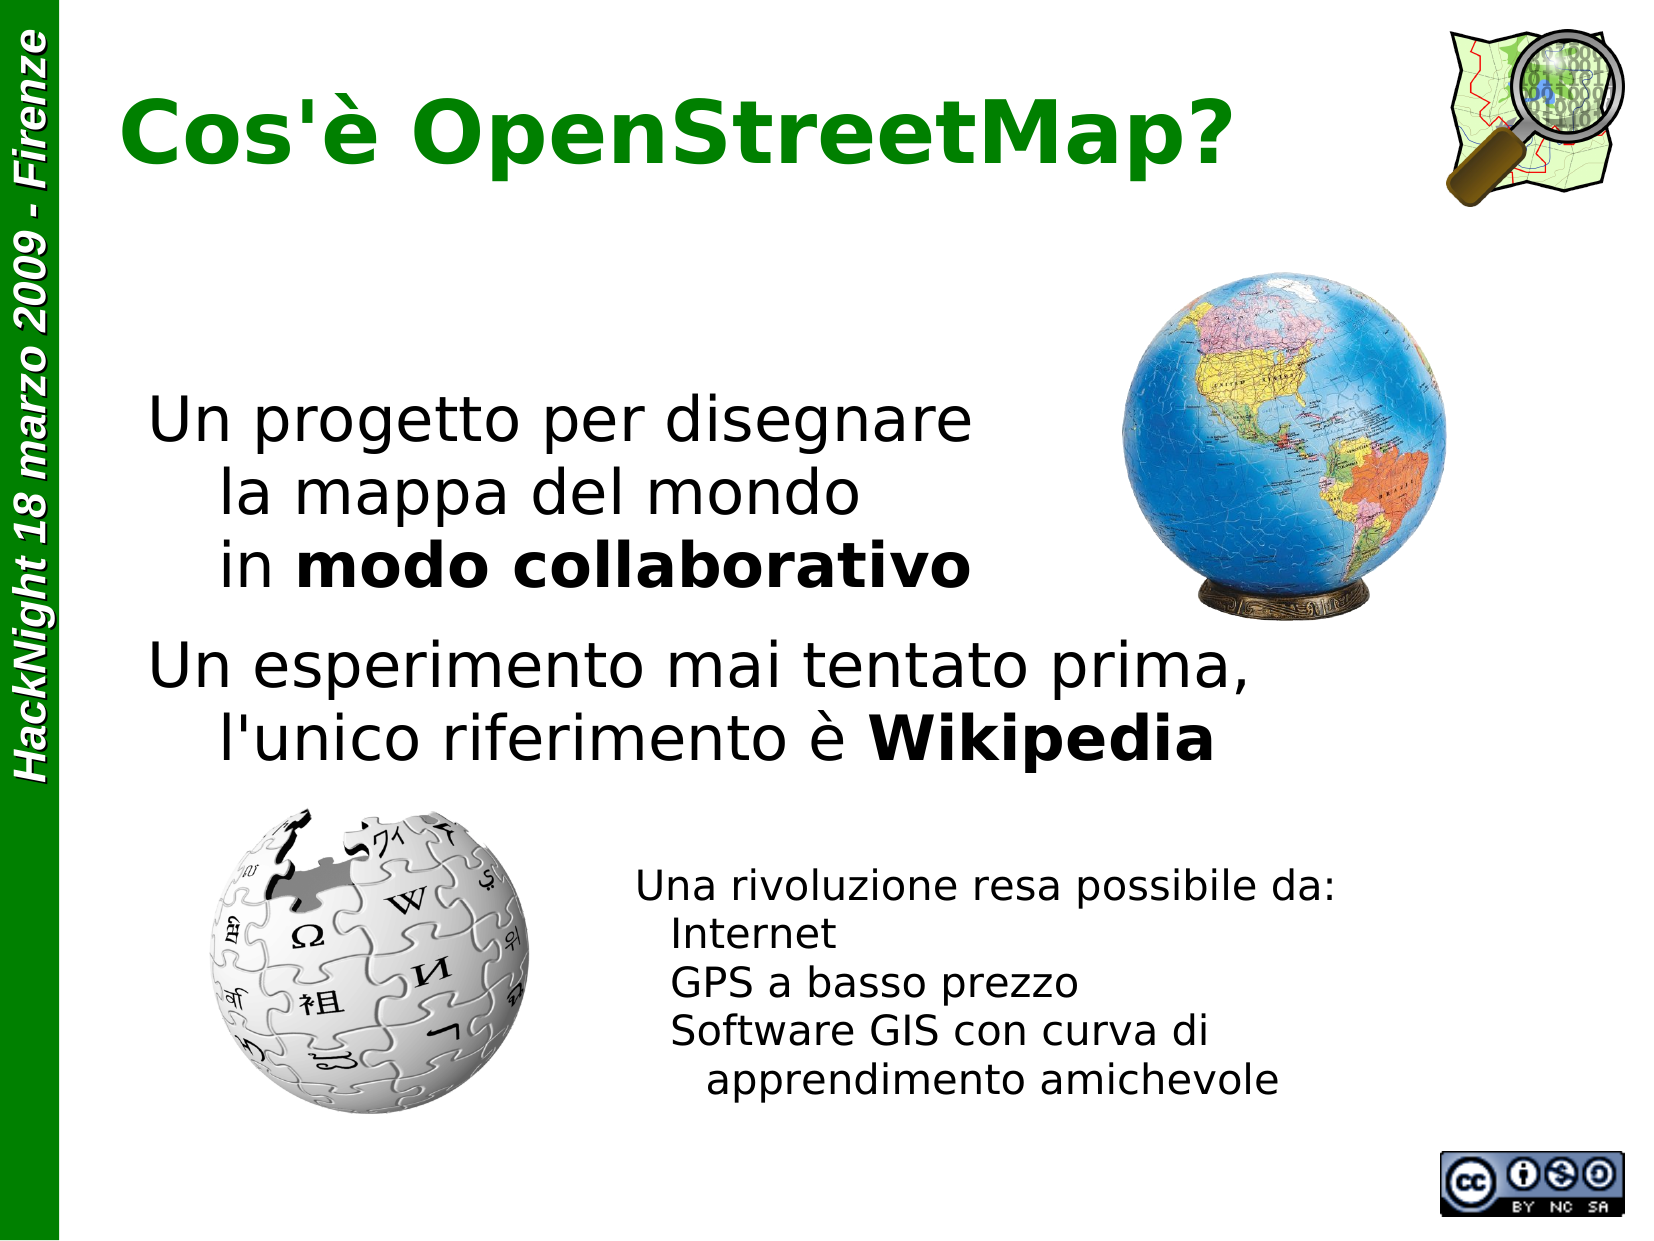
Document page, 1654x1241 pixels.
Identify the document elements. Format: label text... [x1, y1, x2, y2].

list Un progetto per disegnare la mappa del mondo in modo collaborativo Un esperimento mai tentato prima, l'unico riferimento è Wikipedia [147, 383, 1571, 798]
text_box Una rivoluzione resa possibile da: Internet GPS a basso prezzo Software GIS con curva di apprendimento amichevole [620, 854, 1418, 1112]
title Cos'è OpenStreetMap? [118, 29, 1270, 237]
picture [1122, 272, 1447, 621]
picture [1446, 29, 1625, 207]
picture [206, 797, 532, 1123]
picture [1440, 1151, 1625, 1217]
